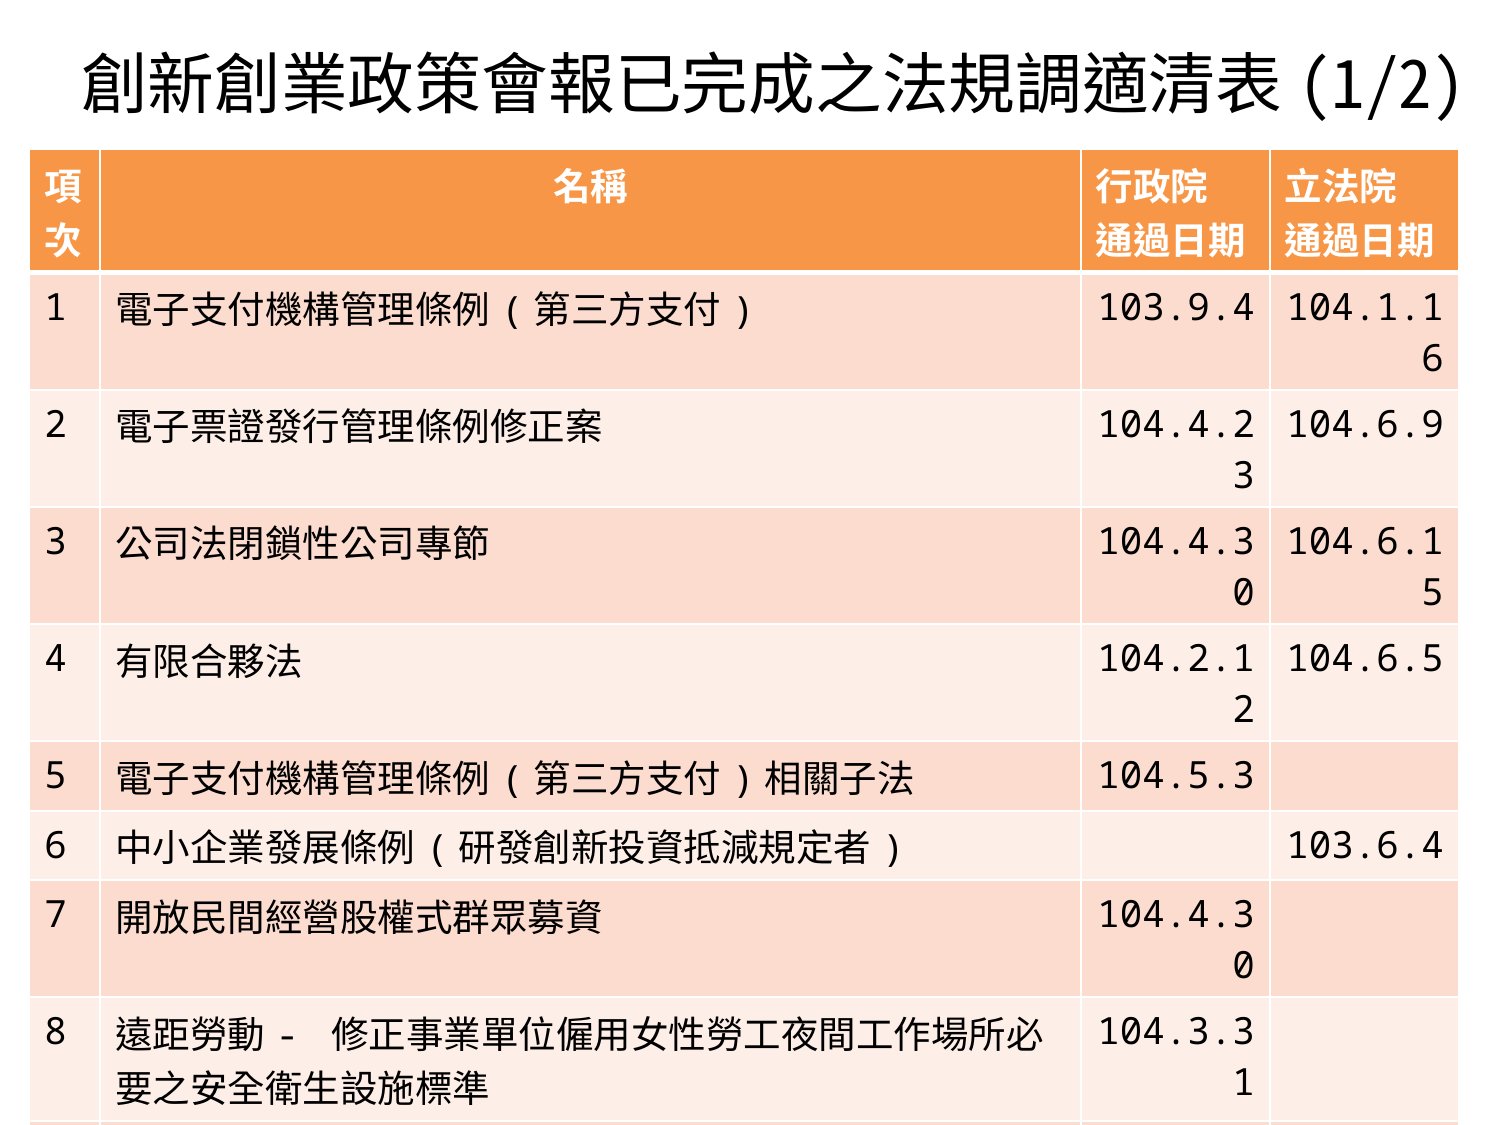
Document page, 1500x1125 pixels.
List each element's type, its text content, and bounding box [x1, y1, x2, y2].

table_cell 104.6.15 [1271, 508, 1458, 623]
table_cell 電子支付機構管理條例(第三方支付) [101, 275, 1080, 389]
table_header 立法院 通過日期 [1271, 150, 1458, 270]
table_cell 1 [30, 275, 99, 389]
table_cell 中小企業發展條例(研發創新投資抵減規定者) [101, 812, 1080, 879]
table_cell [1271, 742, 1458, 810]
table_cell 103.9.4 [1082, 275, 1269, 389]
table_header 項次 [30, 150, 99, 270]
table_cell 8 [30, 998, 99, 1120]
table_cell [1271, 881, 1458, 996]
table_cell 開放民間經營股權式群眾募資 [101, 881, 1080, 996]
table_cell 5 [30, 742, 99, 810]
table_cell [1082, 812, 1269, 879]
table_cell 7 [30, 881, 99, 996]
table_cell 104.1.16 [1271, 275, 1458, 389]
table_cell 遠距勞動- 修正事業單位僱用女性勞工夜間工作場所必要之安全衛生設施標準 [101, 998, 1080, 1120]
table_cell 104.6.5 [1271, 625, 1458, 740]
table_cell 104.6.9 [1271, 391, 1458, 506]
table_cell 2 [30, 391, 99, 506]
table_cell 電子支付機構管理條例(第三方支付)相關子法 [101, 742, 1080, 810]
table_cell 4 [30, 625, 99, 740]
table_cell 3 [30, 508, 99, 623]
table_cell 104.2.12 [1082, 625, 1269, 740]
table_cell 6 [30, 812, 99, 879]
table_cell [1271, 998, 1458, 1120]
table_cell 104.4.30 [1082, 881, 1269, 996]
table_cell 電子票證發行管理條例修正案 [101, 391, 1080, 506]
table_cell 104.5.3 [1082, 742, 1269, 810]
table_cell 104.3.31 [1082, 998, 1269, 1120]
title 創新創業政策會報已完成之法規調適清表(1/2) [47, 0, 1500, 175]
table_cell 104.4.30 [1082, 508, 1269, 623]
table_header 名稱 [101, 150, 1080, 270]
table_cell 104.4.23 [1082, 391, 1269, 506]
table_cell 103.6.4 [1271, 812, 1458, 879]
table_cell 有限合夥法 [101, 625, 1080, 740]
table_cell 公司法閉鎖性公司專節 [101, 508, 1080, 623]
table_header 行政院 通過日期 [1082, 150, 1269, 270]
